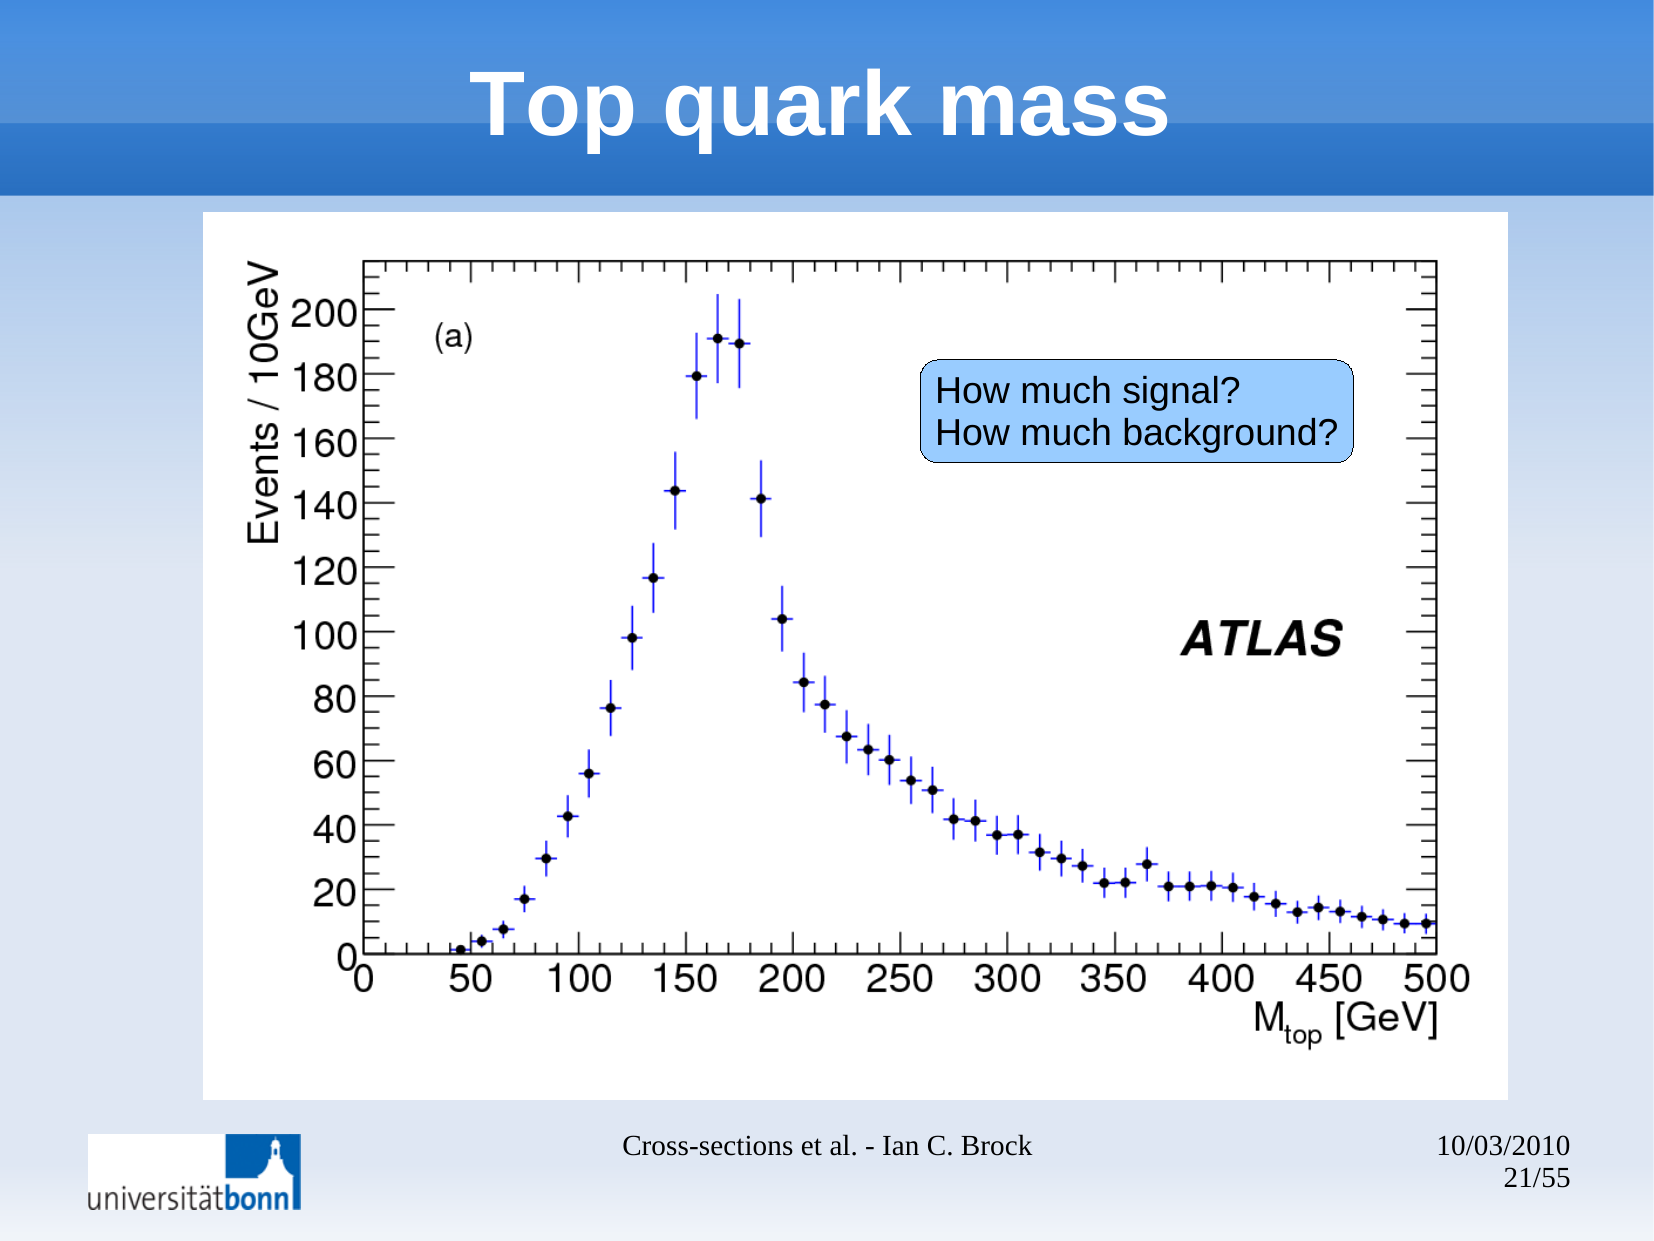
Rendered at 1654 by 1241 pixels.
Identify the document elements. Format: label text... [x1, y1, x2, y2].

title Top quark mass [76, 0, 1565, 208]
text_box How much signal? How much background? [920, 359, 1354, 463]
picture [0, 0, 1654, 1241]
